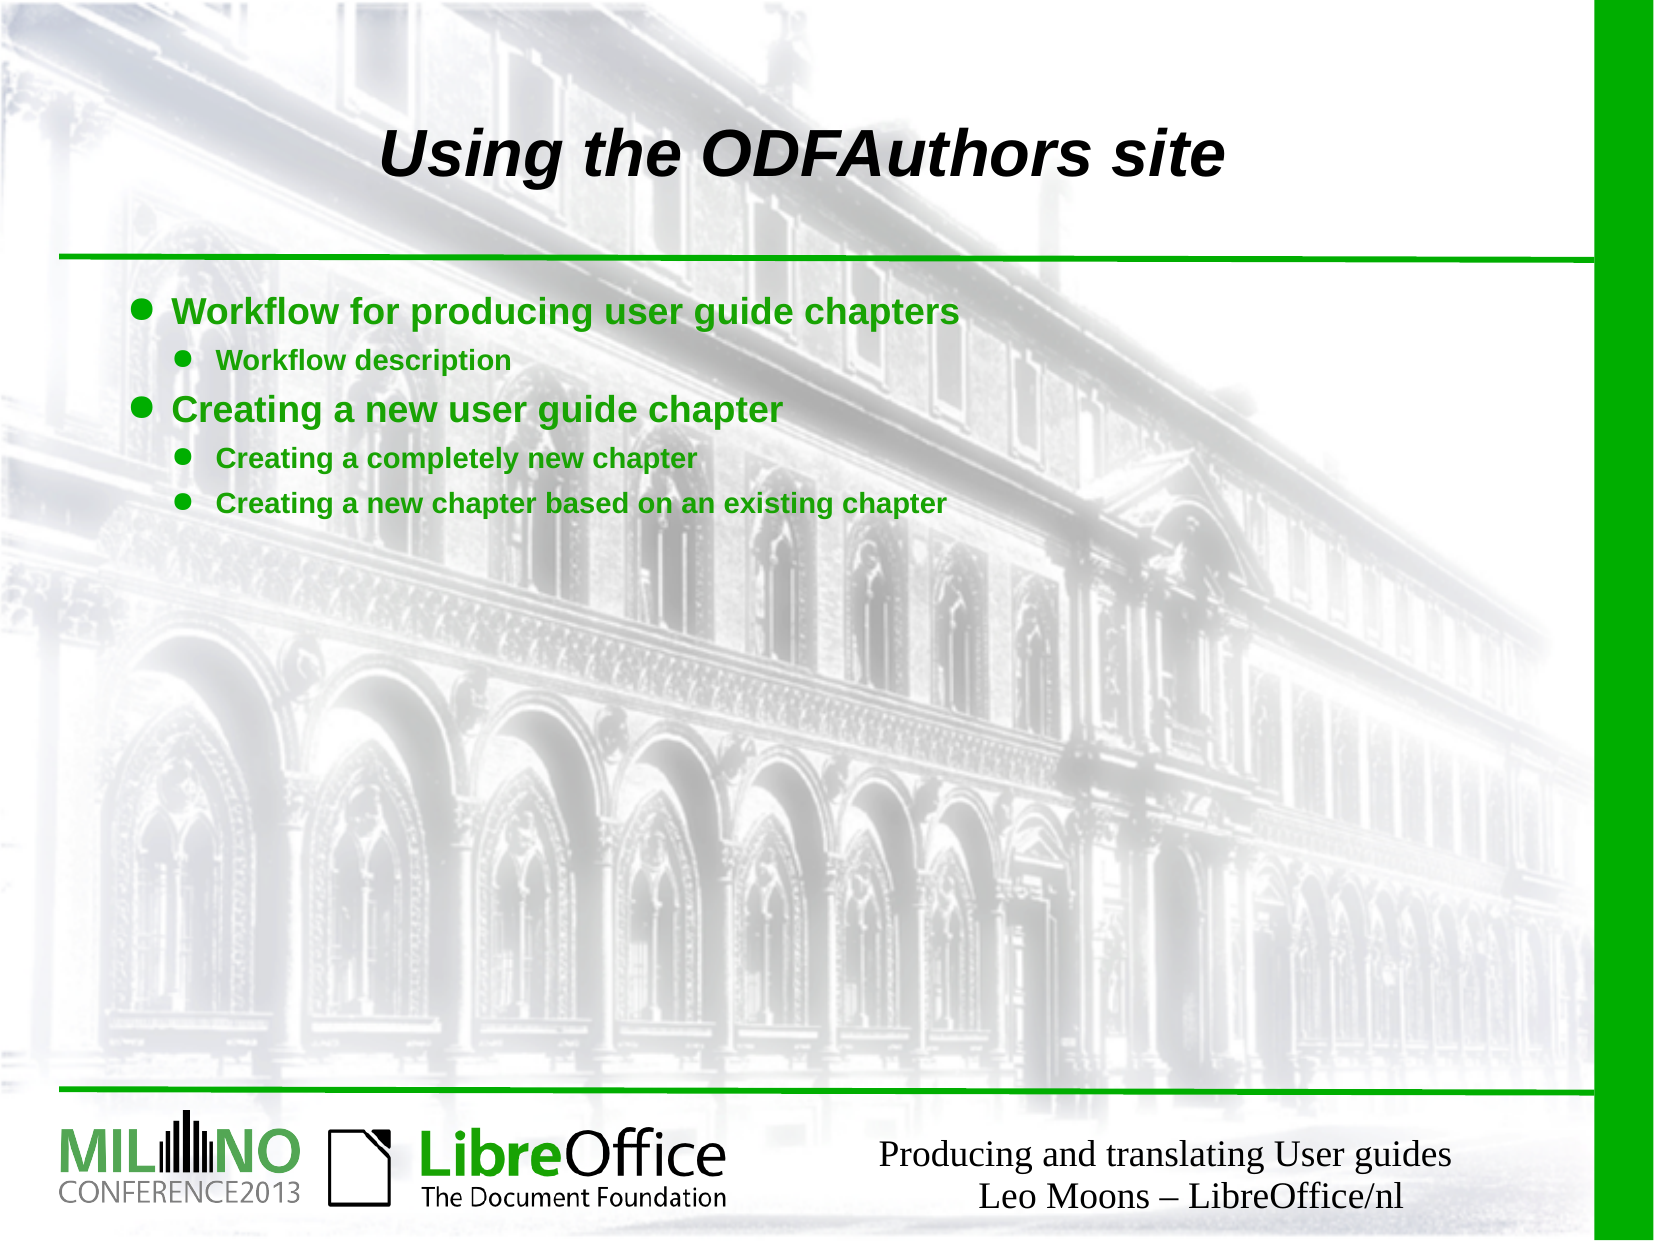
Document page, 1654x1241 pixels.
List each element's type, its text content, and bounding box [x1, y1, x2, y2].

picture [0, 1, 1594, 1241]
list Workflow for producing user guide chapters Workflow description Creating a new user guide chapter Creating a completely new chapter Creating a new chapter based on an existing chapter [82, 290, 1571, 1010]
title Using the ODFAuthors site [59, 49, 1548, 257]
text_box Producing and translating User guides Leo Moons – LibreOffice/nl [864, 1126, 1519, 1224]
